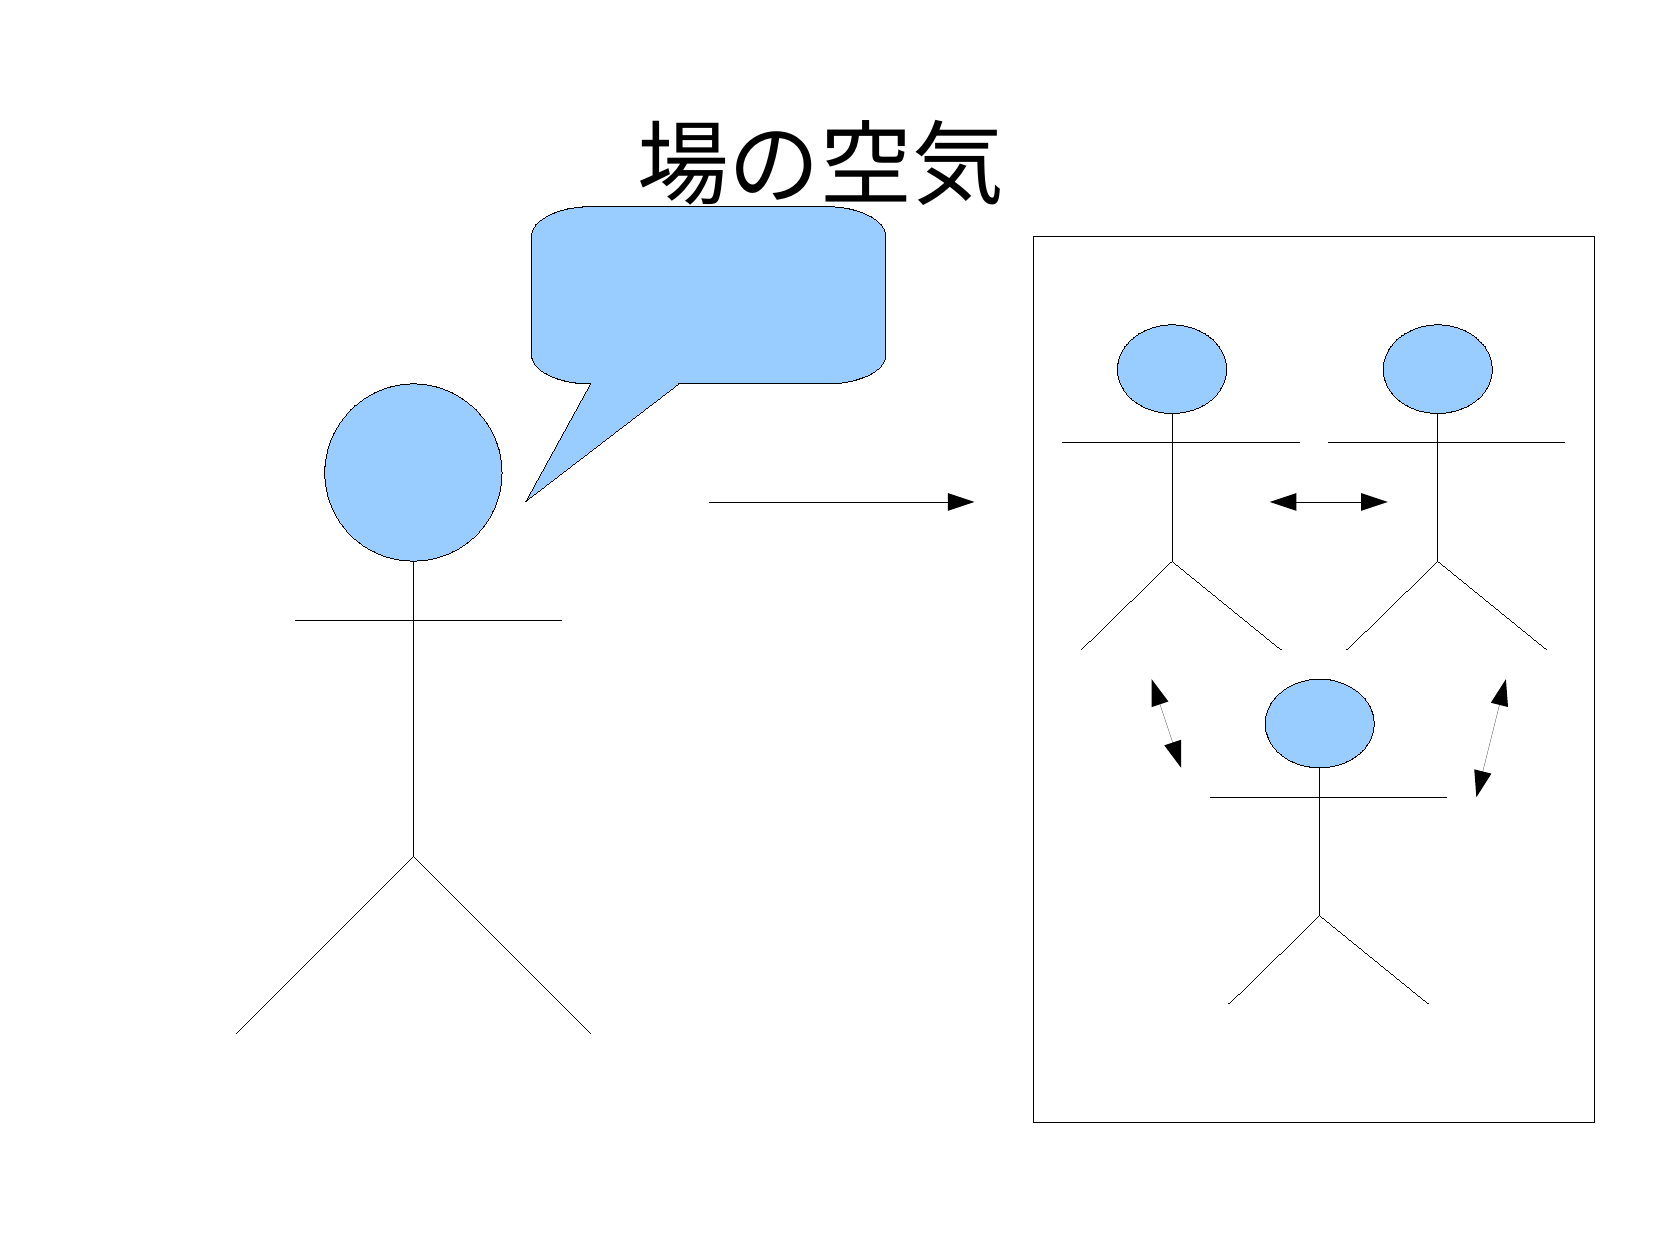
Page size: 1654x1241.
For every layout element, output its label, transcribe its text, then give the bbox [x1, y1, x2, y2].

text_box [1033, 236, 1595, 1123]
title 場の空気 [76, 58, 1565, 266]
text_box [525, 206, 886, 502]
text_box [324, 383, 503, 562]
